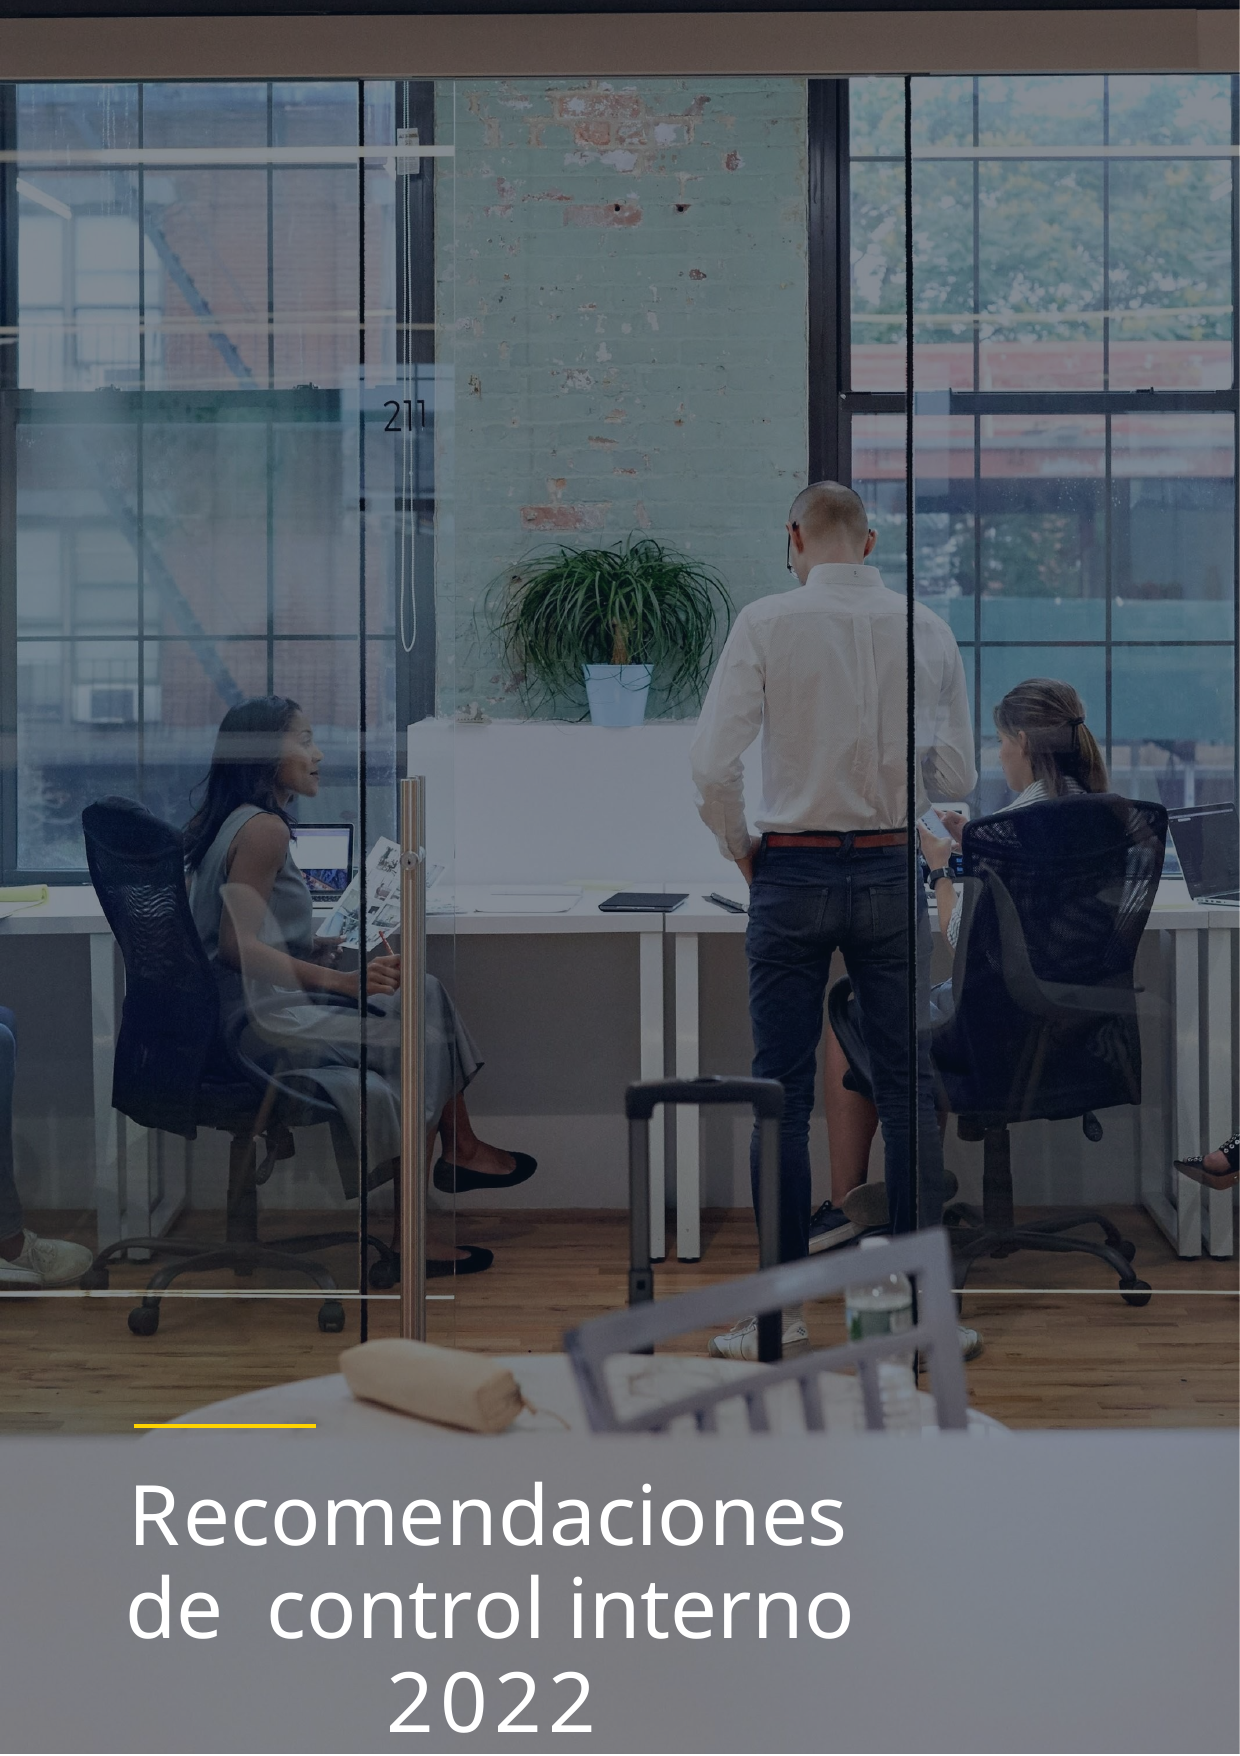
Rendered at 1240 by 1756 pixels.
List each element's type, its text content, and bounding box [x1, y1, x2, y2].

title Recomendaciones de control interno 2022 [123, 1457, 899, 1656]
